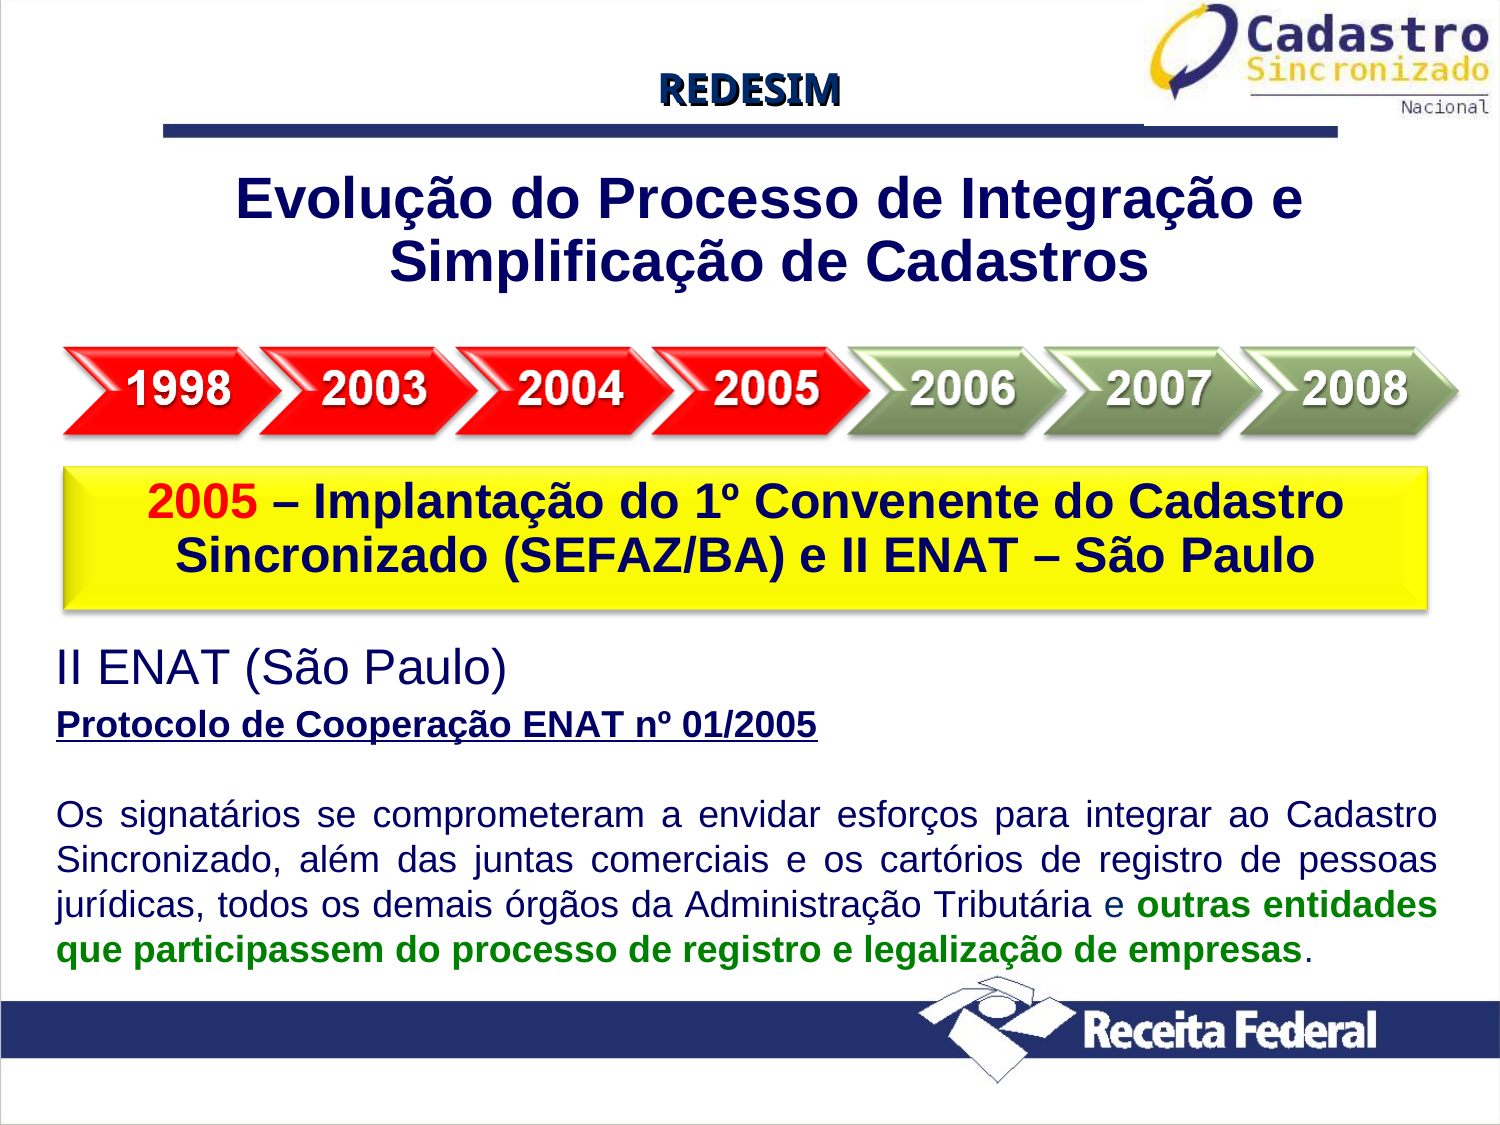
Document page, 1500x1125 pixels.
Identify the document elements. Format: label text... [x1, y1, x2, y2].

text_box REDESIM [171, 54, 1329, 121]
text_box 2005 – Implantação do 1º Convenente do Cadastro Sincronizado (SEFAZ/BA) e II ENAT – São Paulo [64, 467, 1429, 610]
text_box Evolução do Processo de Integração e Simplificação de Cadastros [88, 160, 1452, 236]
text_box Protocolo de Cooperação ENAT nº 01/2005 Os signatários se comprometeram a envidar esforços para integrar ao Cadastro Sincronizado, além das juntas comerciais e os cartórios de registro de pessoas jurídicas, todos os demais órgãos da Administração Tributária e outras entidades que participassem do processo de registro e legalização de empresas. [41, 692, 1453, 1055]
text_box II ENAT (São Paulo) [41, 633, 1405, 692]
picture [0, 0, 1500, 1125]
